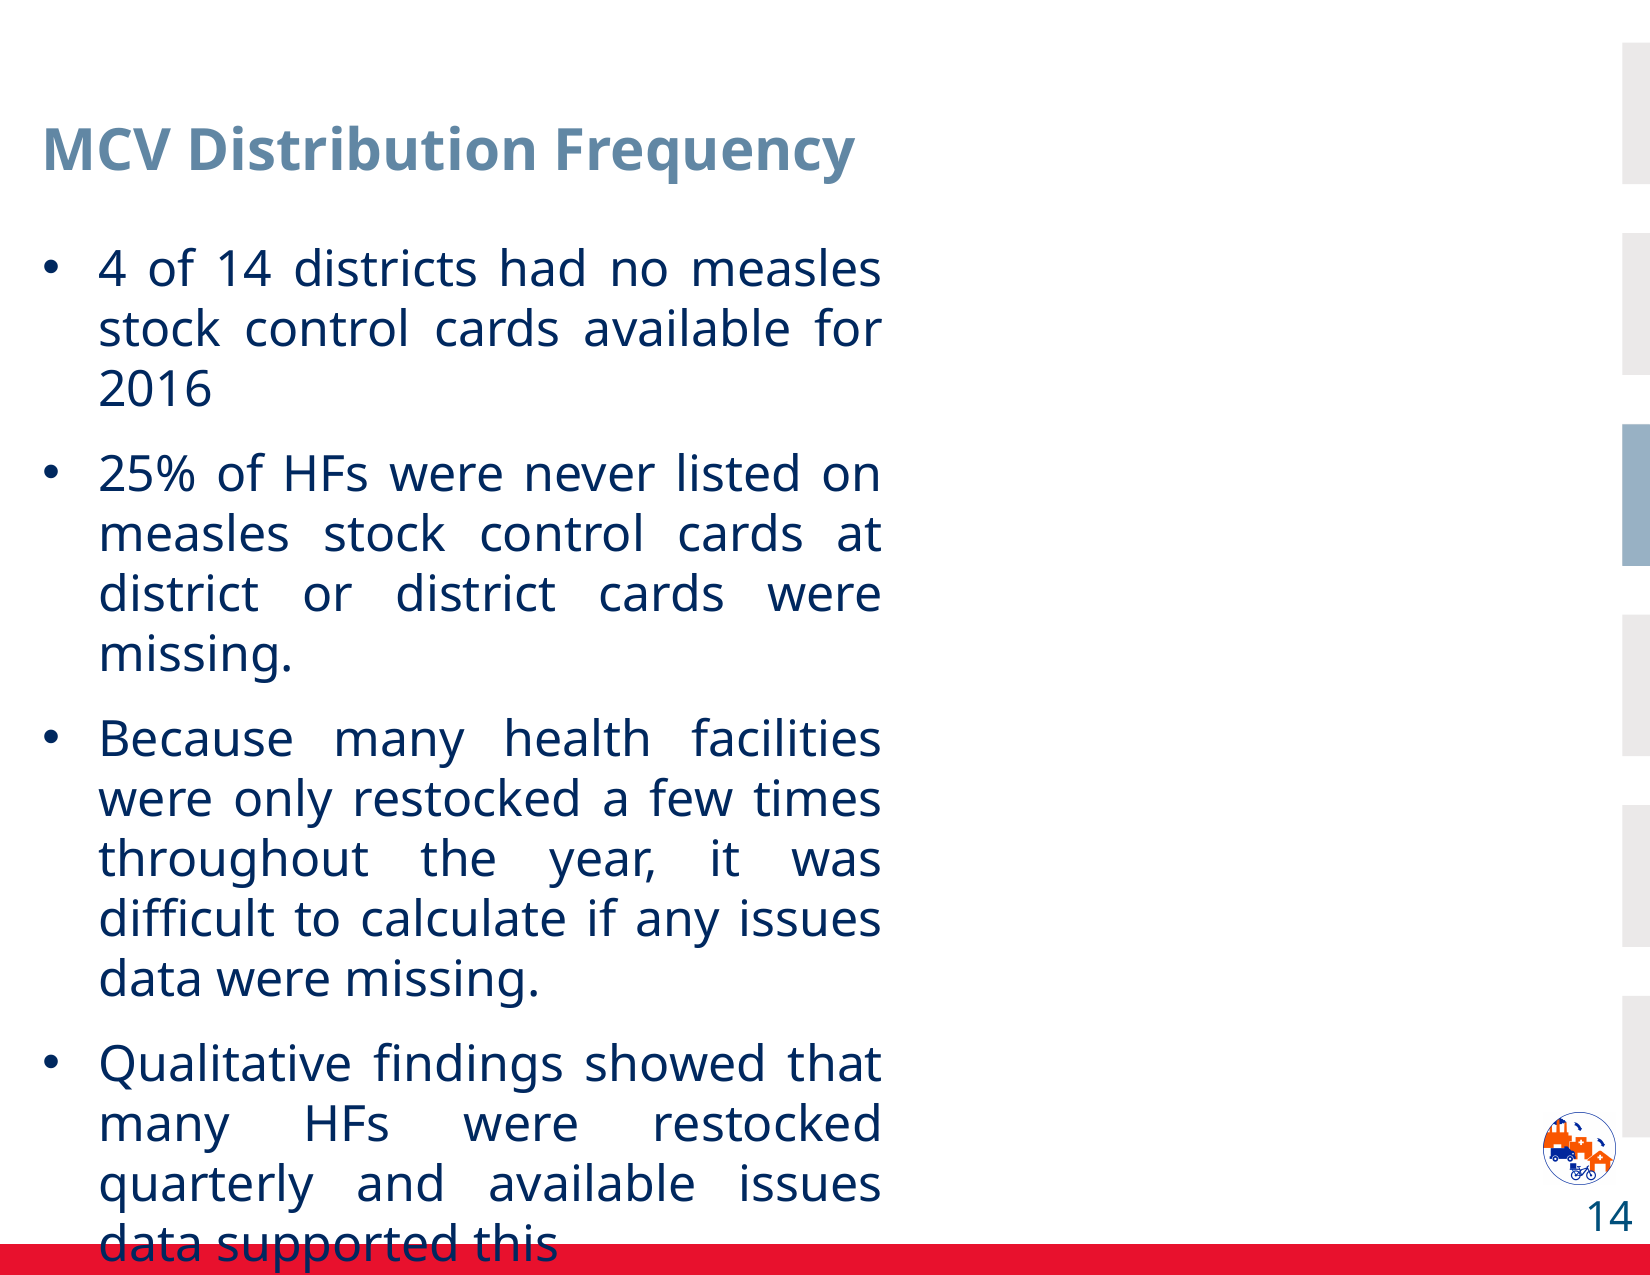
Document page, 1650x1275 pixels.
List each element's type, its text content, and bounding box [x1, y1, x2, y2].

list 4 of 14 districts had no measles stock control cards available for 2016 25% of HFs were never listed on measles stock control cards at district or district cards were missing. Because many health facilities were only restocked a few times throughout the year, it was difficult to calculate if any issues data were missing. Qualitative findings showed that many HFs were restocked quarterly and available issues data supported this [25, 228, 900, 675]
title MCV Distribution Frequency [24, 53, 1375, 241]
picture [1543, 1112, 1616, 1181]
text_box <number> [1265, 1181, 1650, 1250]
